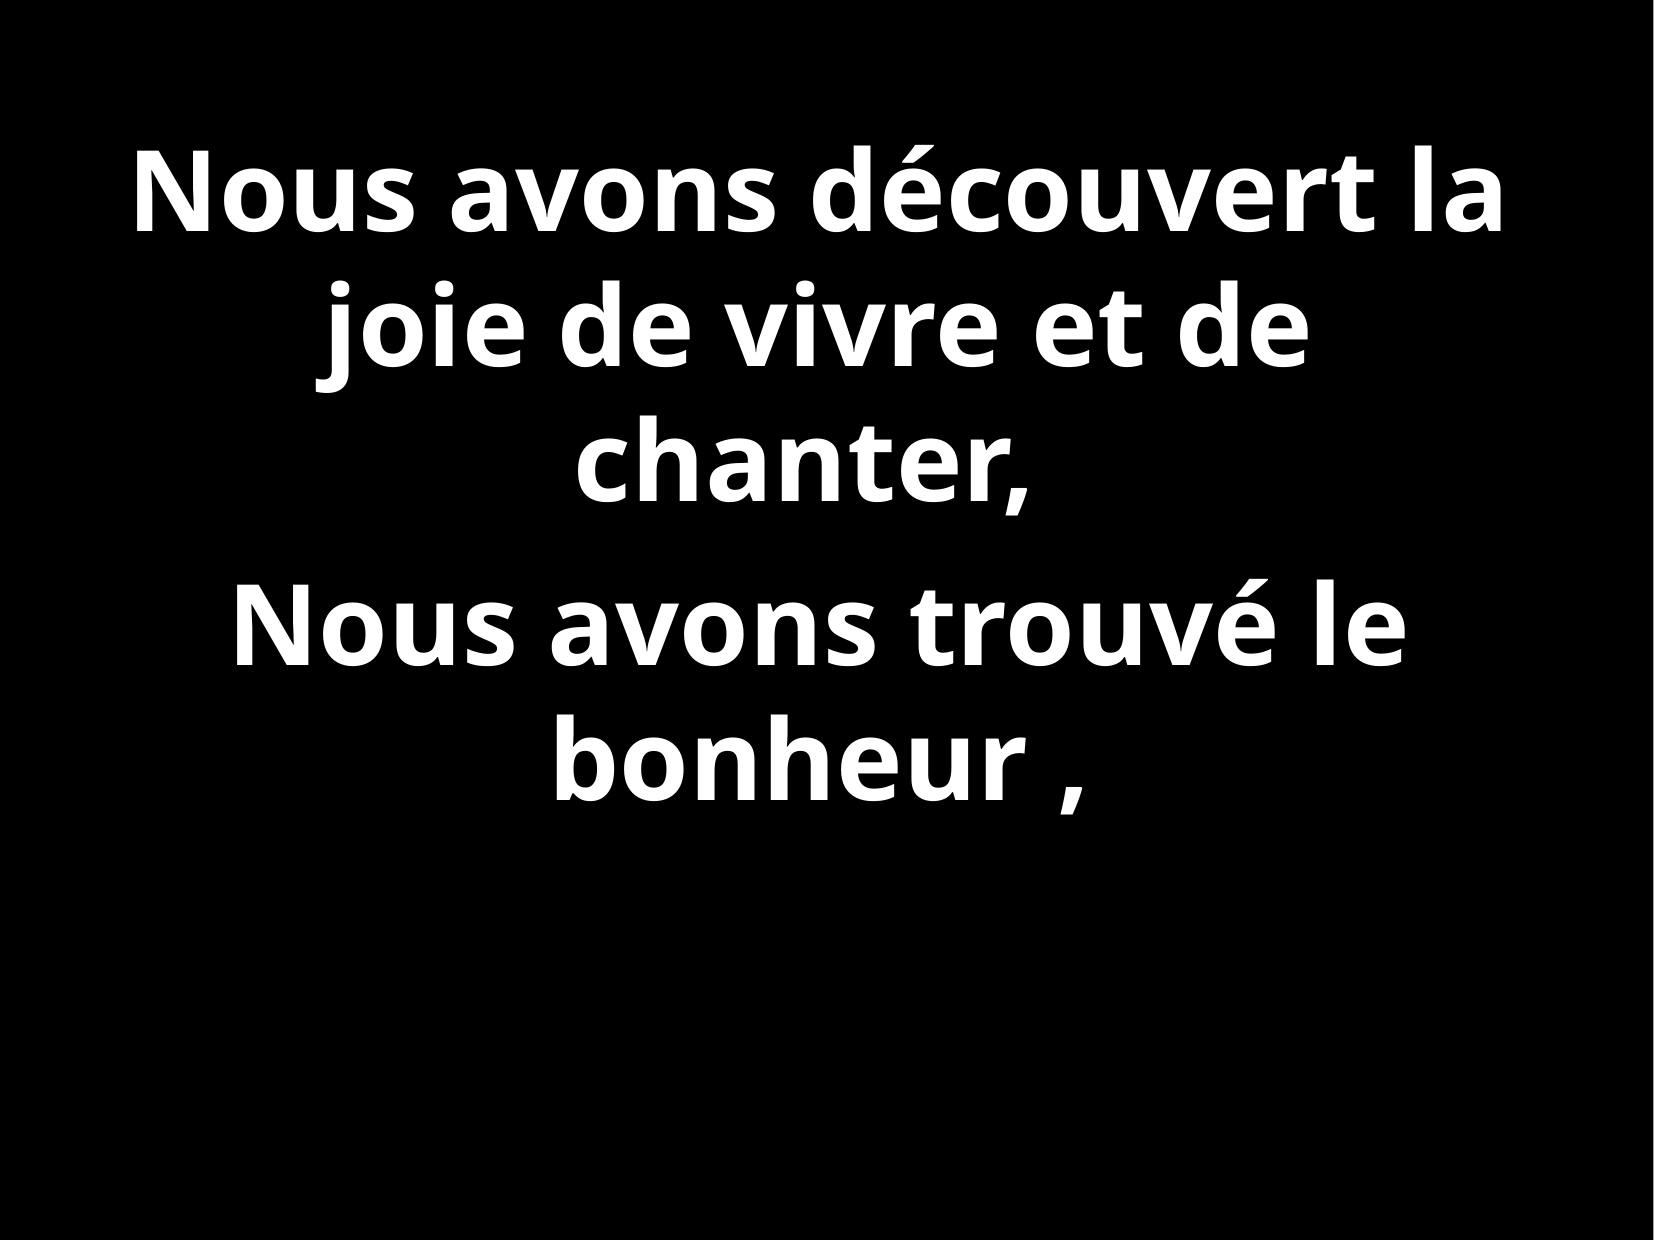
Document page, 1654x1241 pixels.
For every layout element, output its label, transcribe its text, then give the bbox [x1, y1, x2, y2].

list Nous avons découvert la joie de vivre et de chanter, Nous avons trouvé le bonheur , [88, 111, 1550, 1146]
